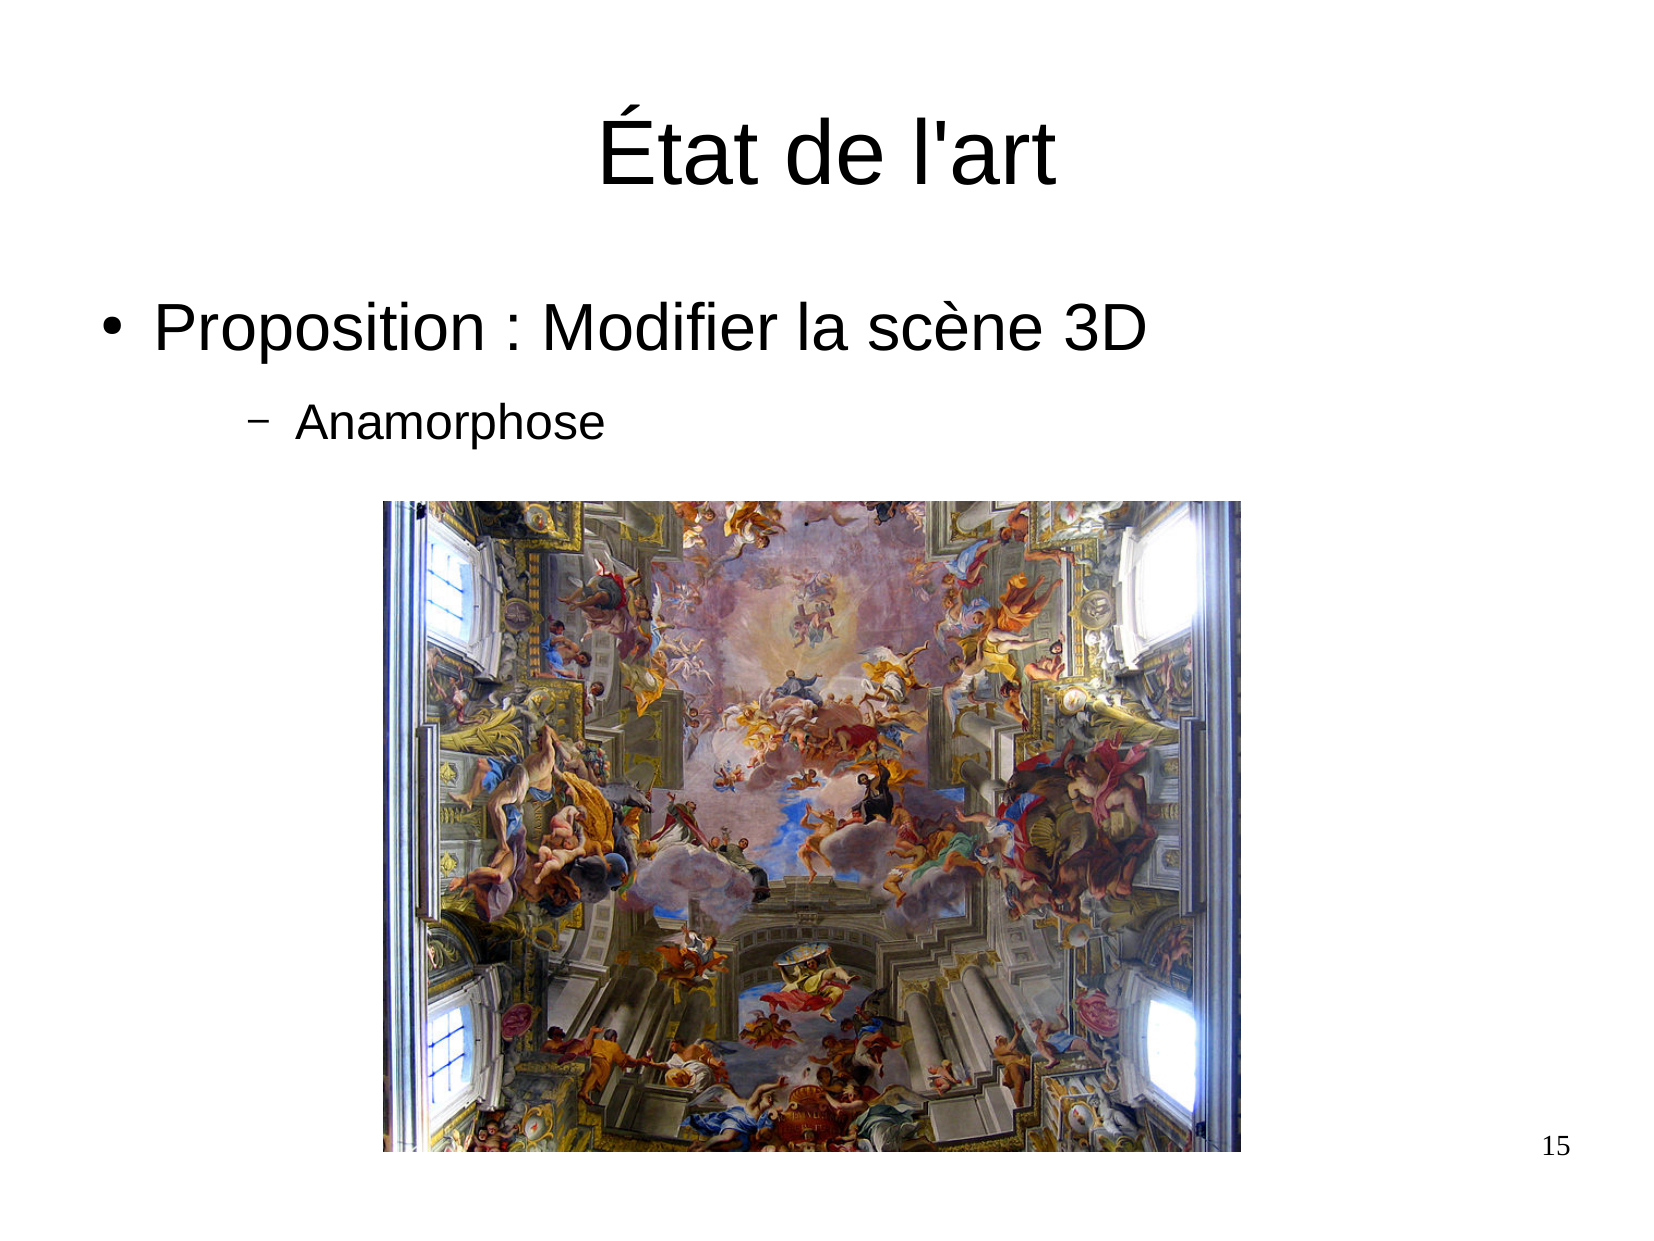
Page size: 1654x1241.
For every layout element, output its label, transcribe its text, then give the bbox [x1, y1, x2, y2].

title État de l'art [82, 49, 1571, 257]
picture [383, 501, 1241, 1152]
list Proposition : Modifier la scène 3D Anamorphose [82, 290, 1571, 1094]
